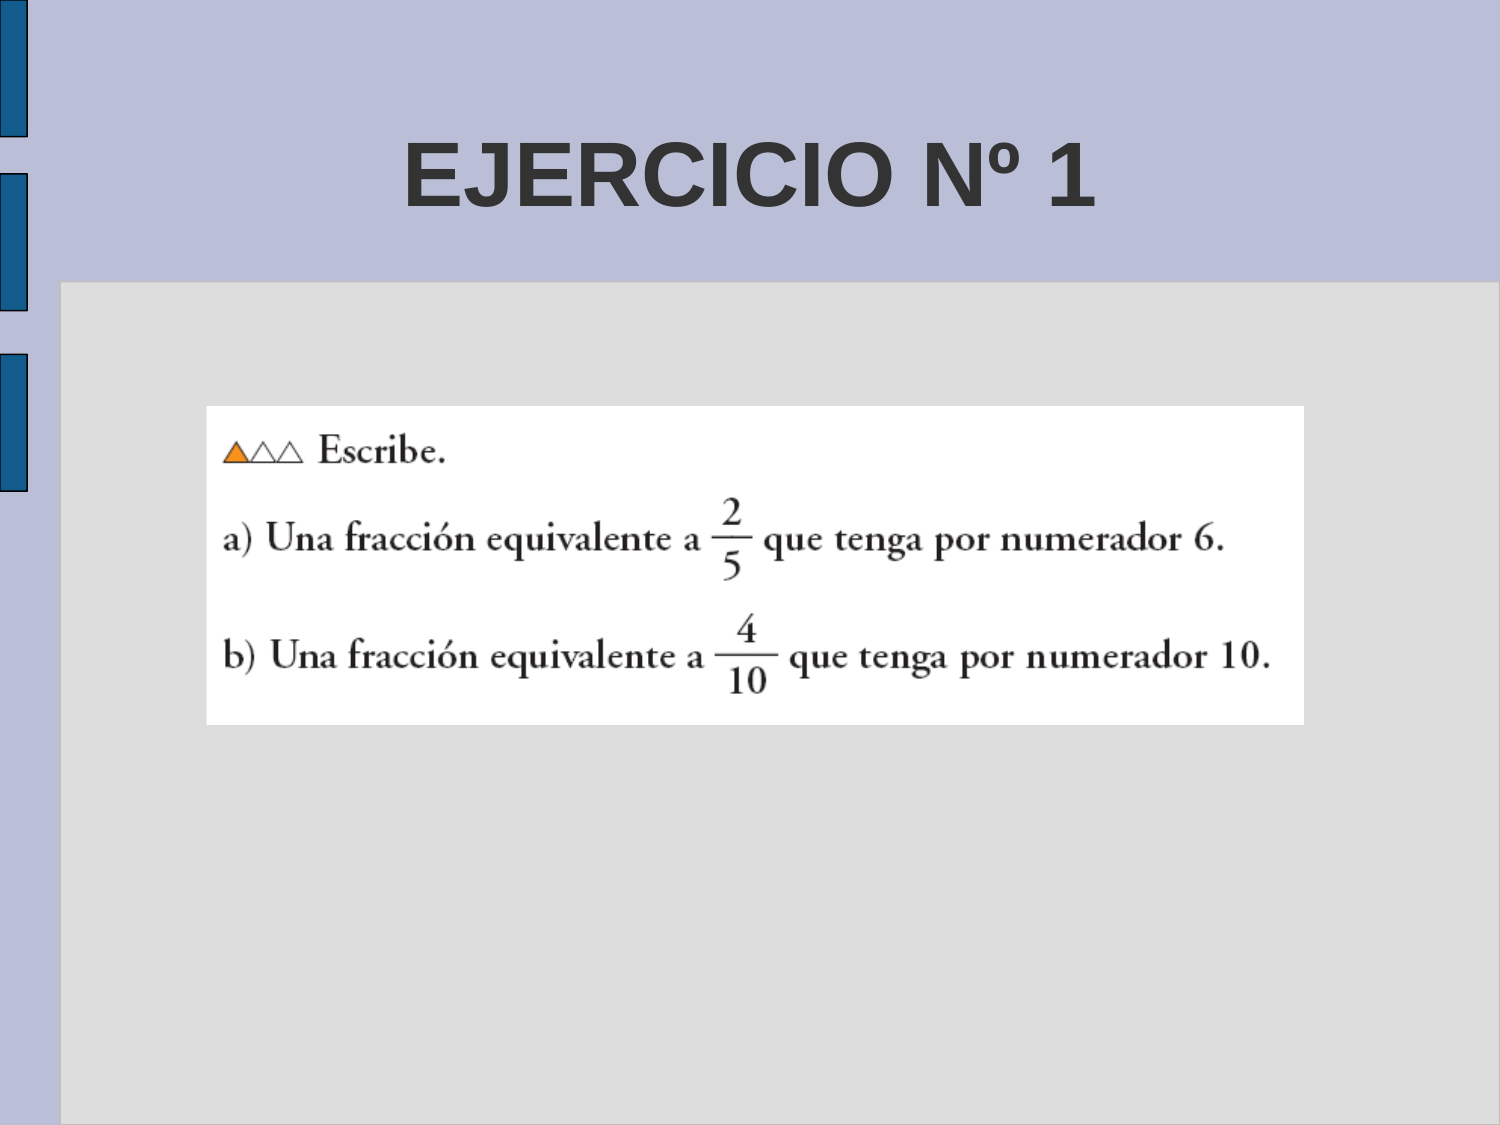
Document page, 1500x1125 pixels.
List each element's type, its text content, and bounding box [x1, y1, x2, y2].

picture [206, 406, 1304, 725]
title EJERCICIO Nº 1 [110, 80, 1391, 271]
